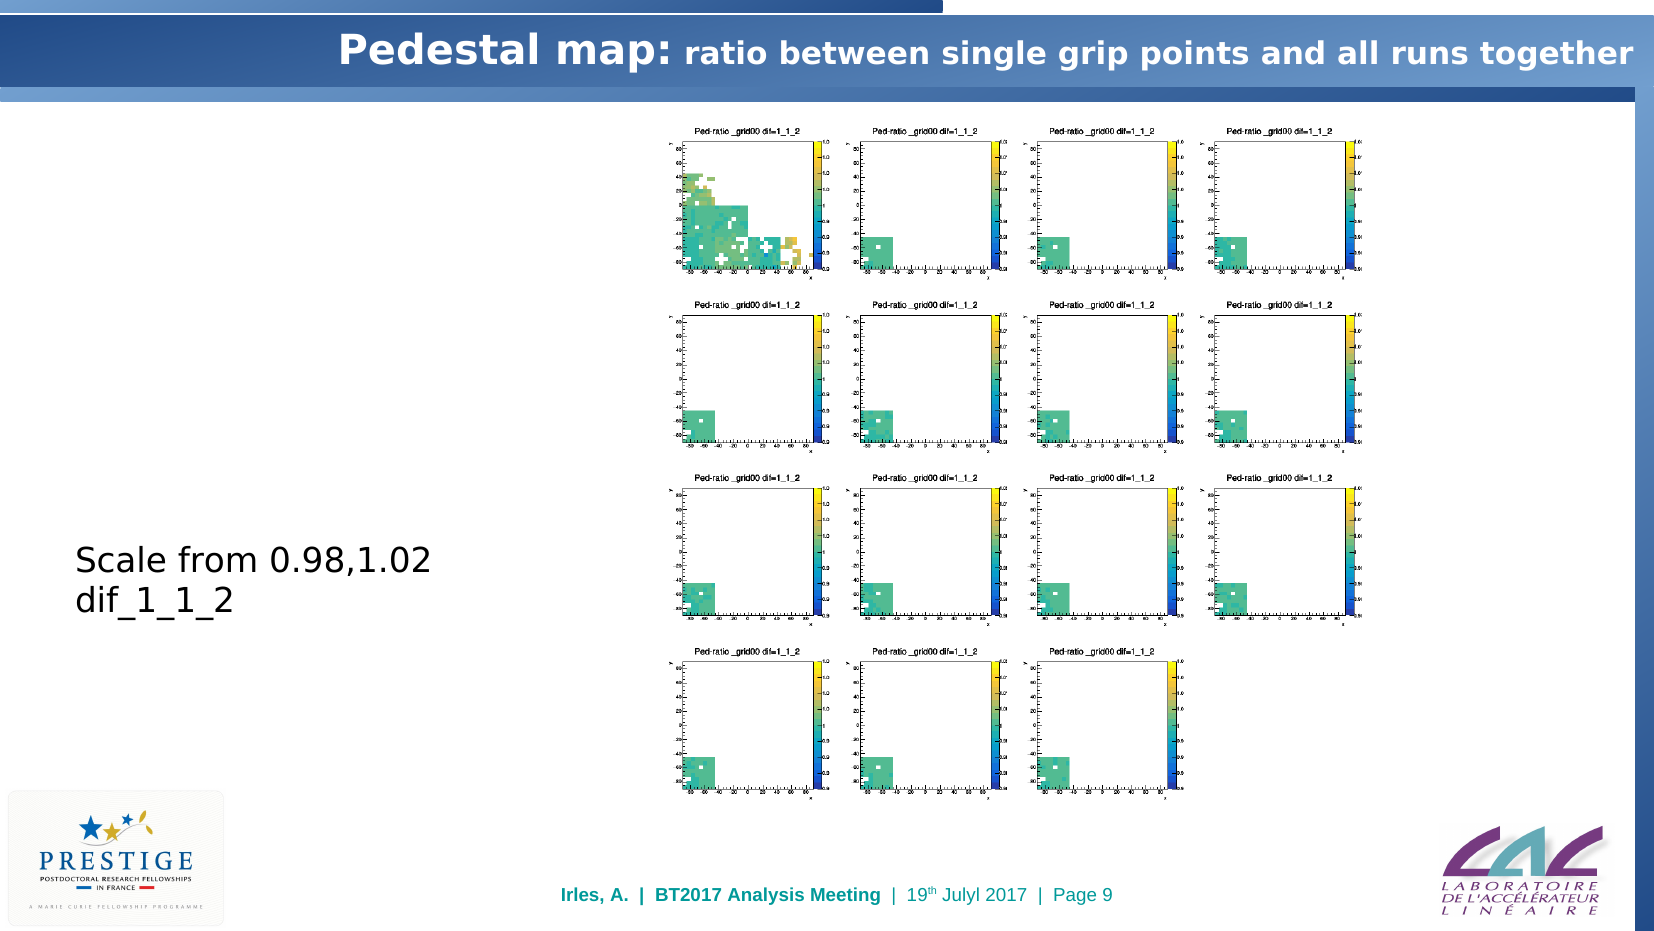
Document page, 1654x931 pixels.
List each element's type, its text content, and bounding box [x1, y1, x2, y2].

picture [1439, 823, 1615, 917]
picture [660, 119, 1369, 812]
text_box Scale from 0.98,1.02 dif_1_1_2 [75, 540, 572, 661]
title Pedestal map: ratio between single grip points and all runs together [30, 13, 1636, 86]
picture [5, 788, 226, 928]
